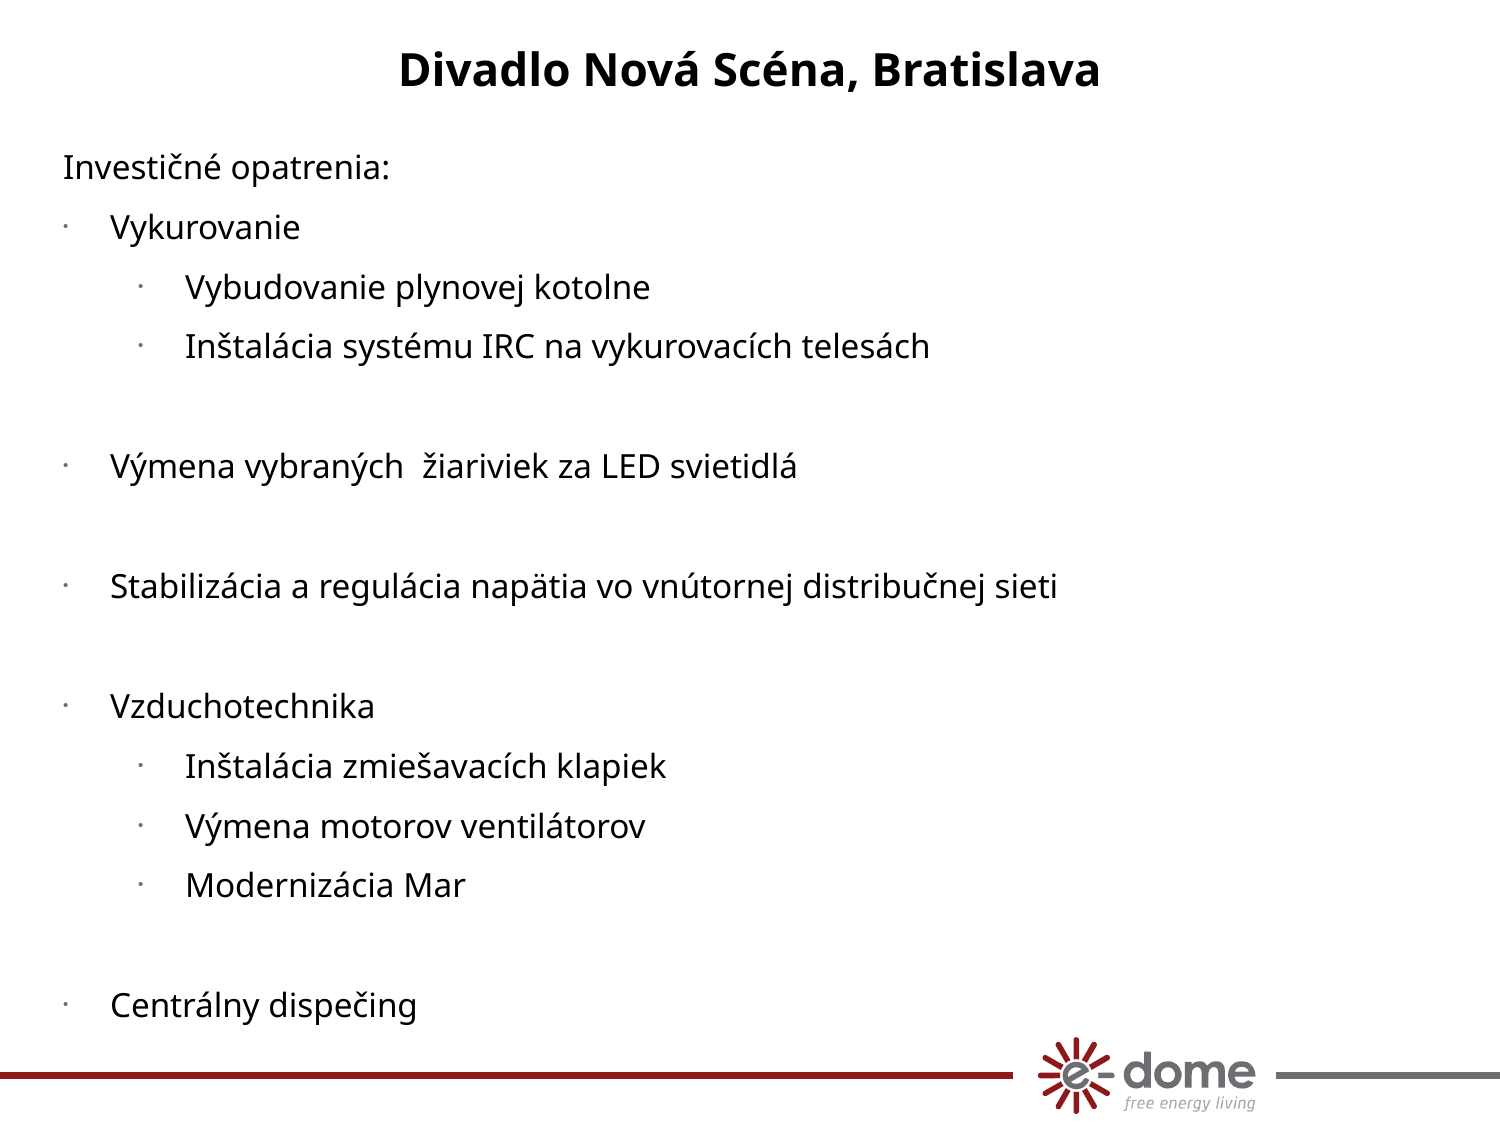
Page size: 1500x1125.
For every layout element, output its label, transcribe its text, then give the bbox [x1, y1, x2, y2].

text_box Divadlo Nová Scéna, Bratislava [0, 17, 1500, 119]
text_box Investičné opatrenia: Vykurovanie Vybudovanie plynovej kotolne Inštalácia systému IRC na vykurovacích telesách Výmena vybraných žiariviek za LED svietidlá Stabilizácia a regulácia napätia vo vnútornej distribučnej sieti Vzduchotechnika Inštalácia zmiešavacích klapiek Výmena motorov ventilátorov Modernizácia Mar Centrálny dispečing [48, 118, 1438, 1092]
